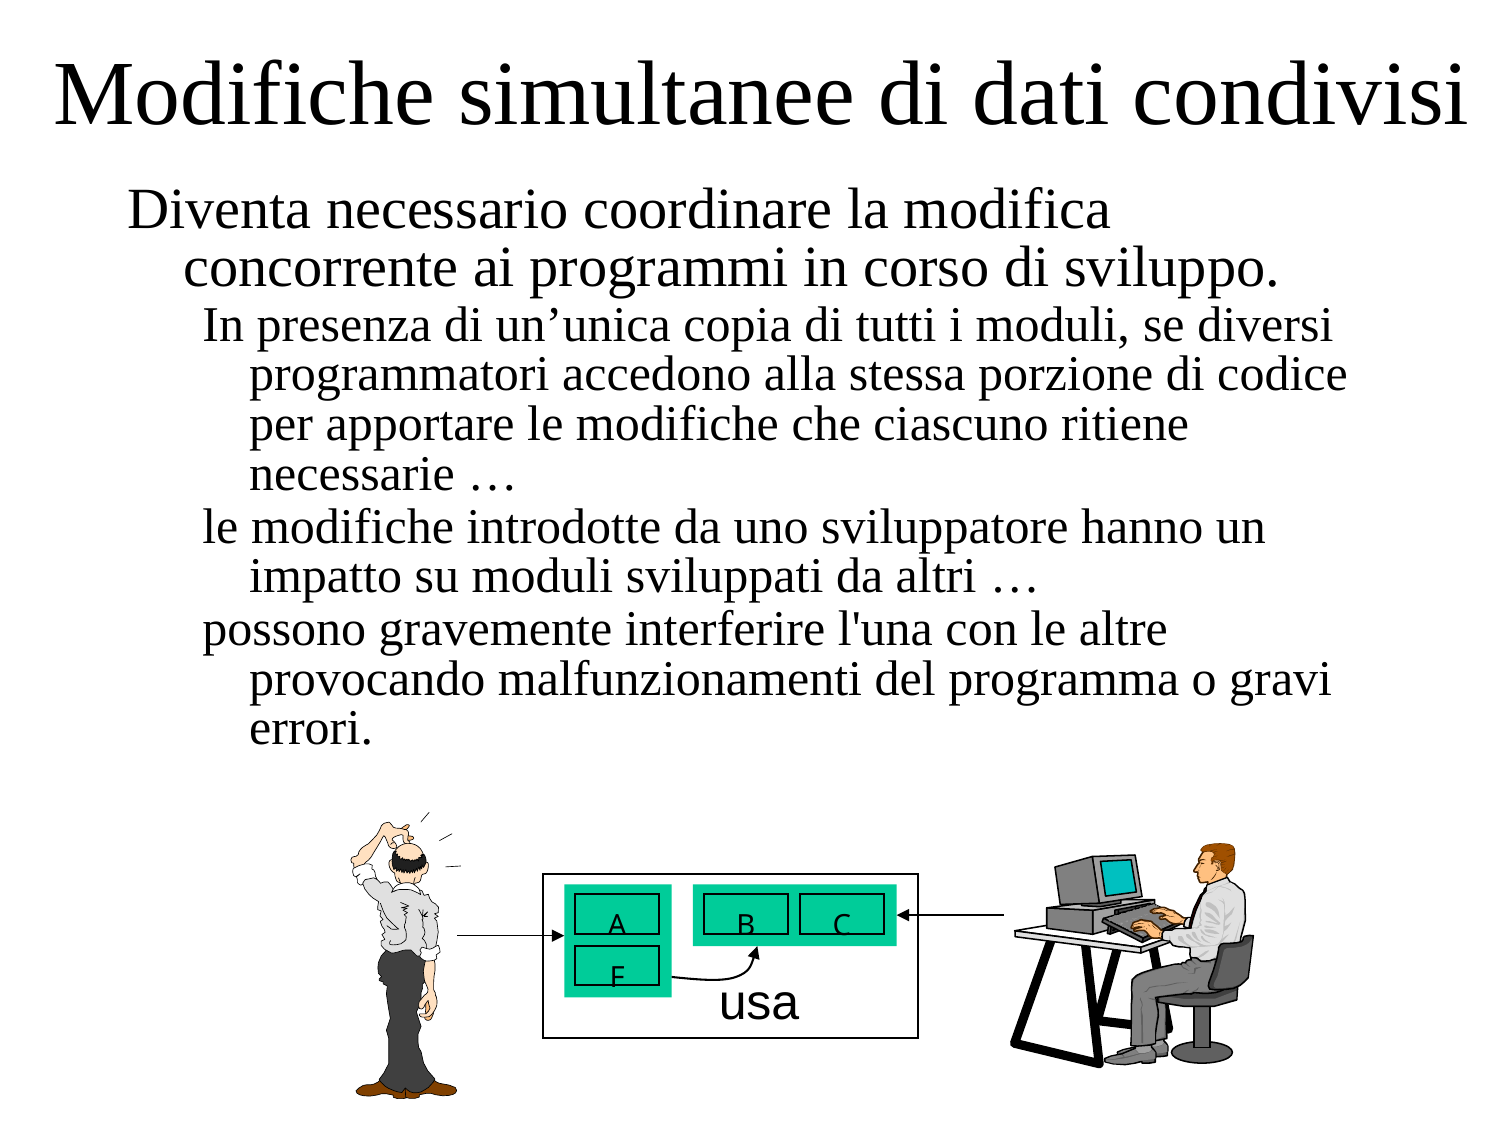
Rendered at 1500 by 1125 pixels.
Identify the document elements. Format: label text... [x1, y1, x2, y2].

list Diventa necessario coordinare la modifica concorrente ai programmi in corso di sviluppo. In presenza di un’unica copia di tutti i moduli, se diversi programmatori accedono alla stessa porzione di codice per apportare le modifiche che ciascuno ritiene necessarie … le modifiche introdotte da uno sviluppatore hanno un impatto su moduli sviluppati da altri … possono gravemente interferire l'una con le altre provocando malfunzionamenti del programma o gravi errori. [112, 174, 1388, 868]
text_box usa [703, 966, 815, 1038]
title Modifiche simultanee di dati condivisi [24, 0, 1500, 188]
text_box C [817, 896, 867, 952]
text_box [1014, 843, 1254, 1065]
picture [350, 812, 461, 1101]
text_box B [721, 896, 771, 952]
text_box F [594, 948, 640, 1004]
text_box A [592, 896, 642, 952]
